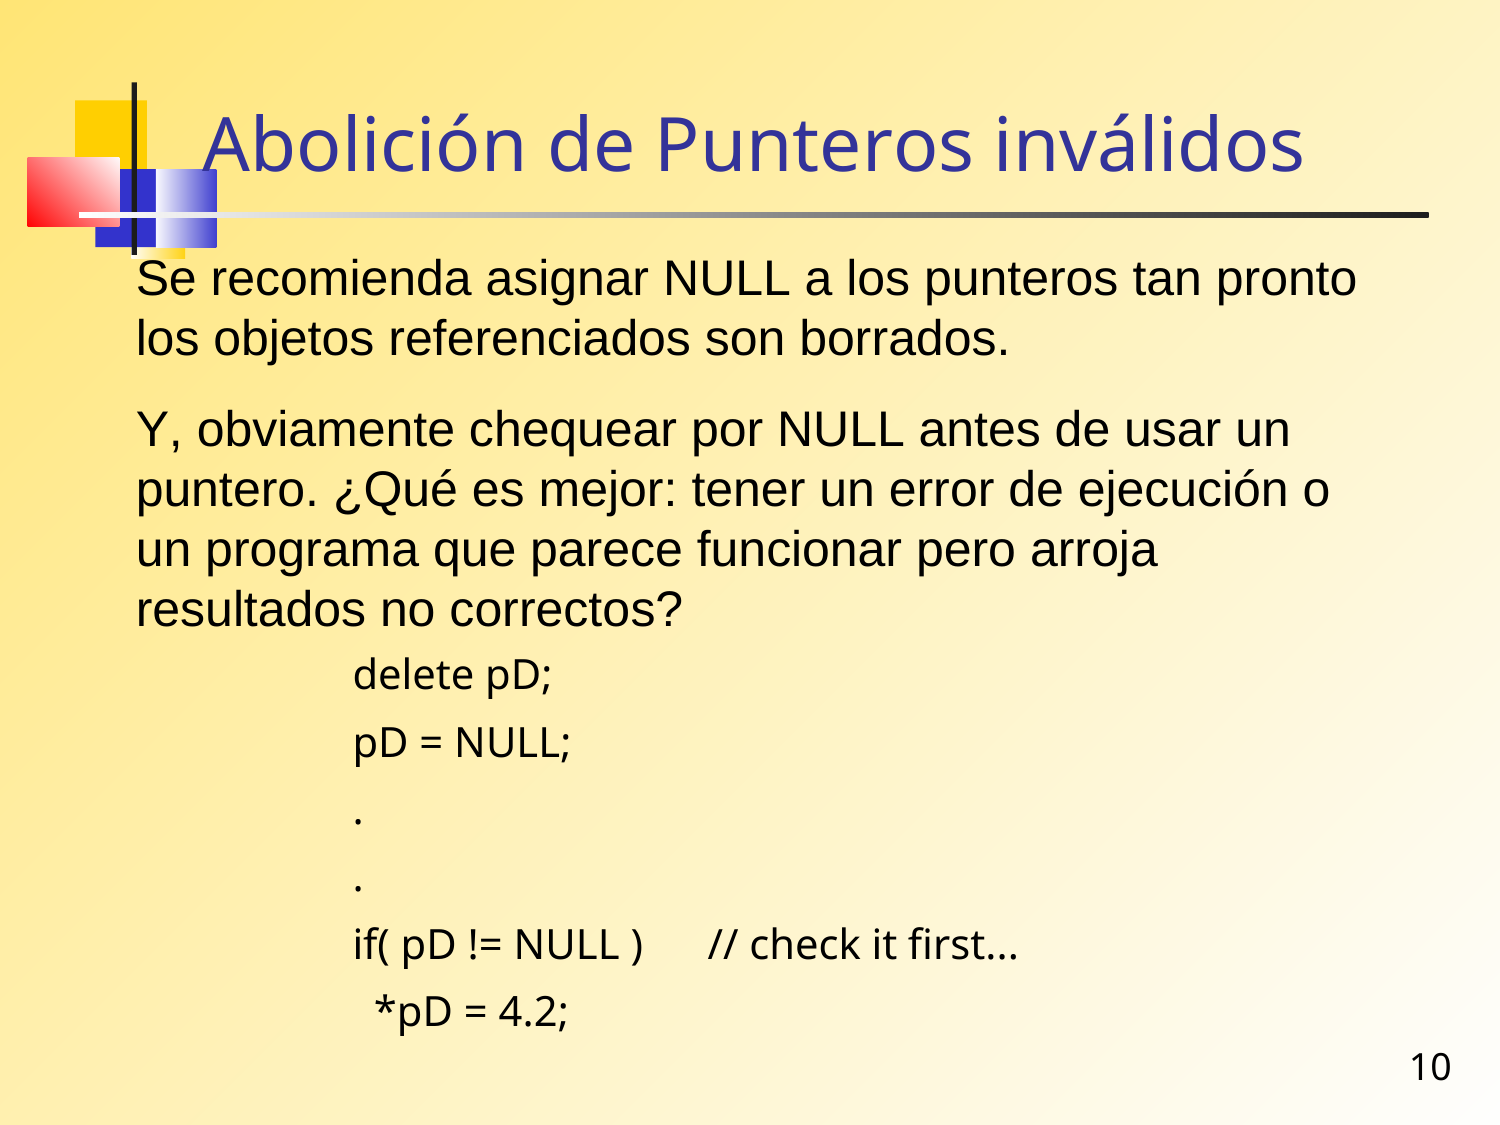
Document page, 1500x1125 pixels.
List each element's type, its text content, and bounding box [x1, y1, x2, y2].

list delete pD; pD = NULL; . . if( pD != NULL ) // check it first... *pD = 4.2; [337, 637, 1126, 1026]
text_box Se recomienda asignar NULL a los punteros tan pronto los objetos referenciados son borrados. Y, obviamente chequear por NULL antes de usar un puntero. ¿Qué es mejor: tener un error de ejecución o un programa que parece funcionar pero arroja resultados no correctos? [112, 237, 1388, 645]
title Abolición de Punteros inválidos [187, 37, 1466, 201]
